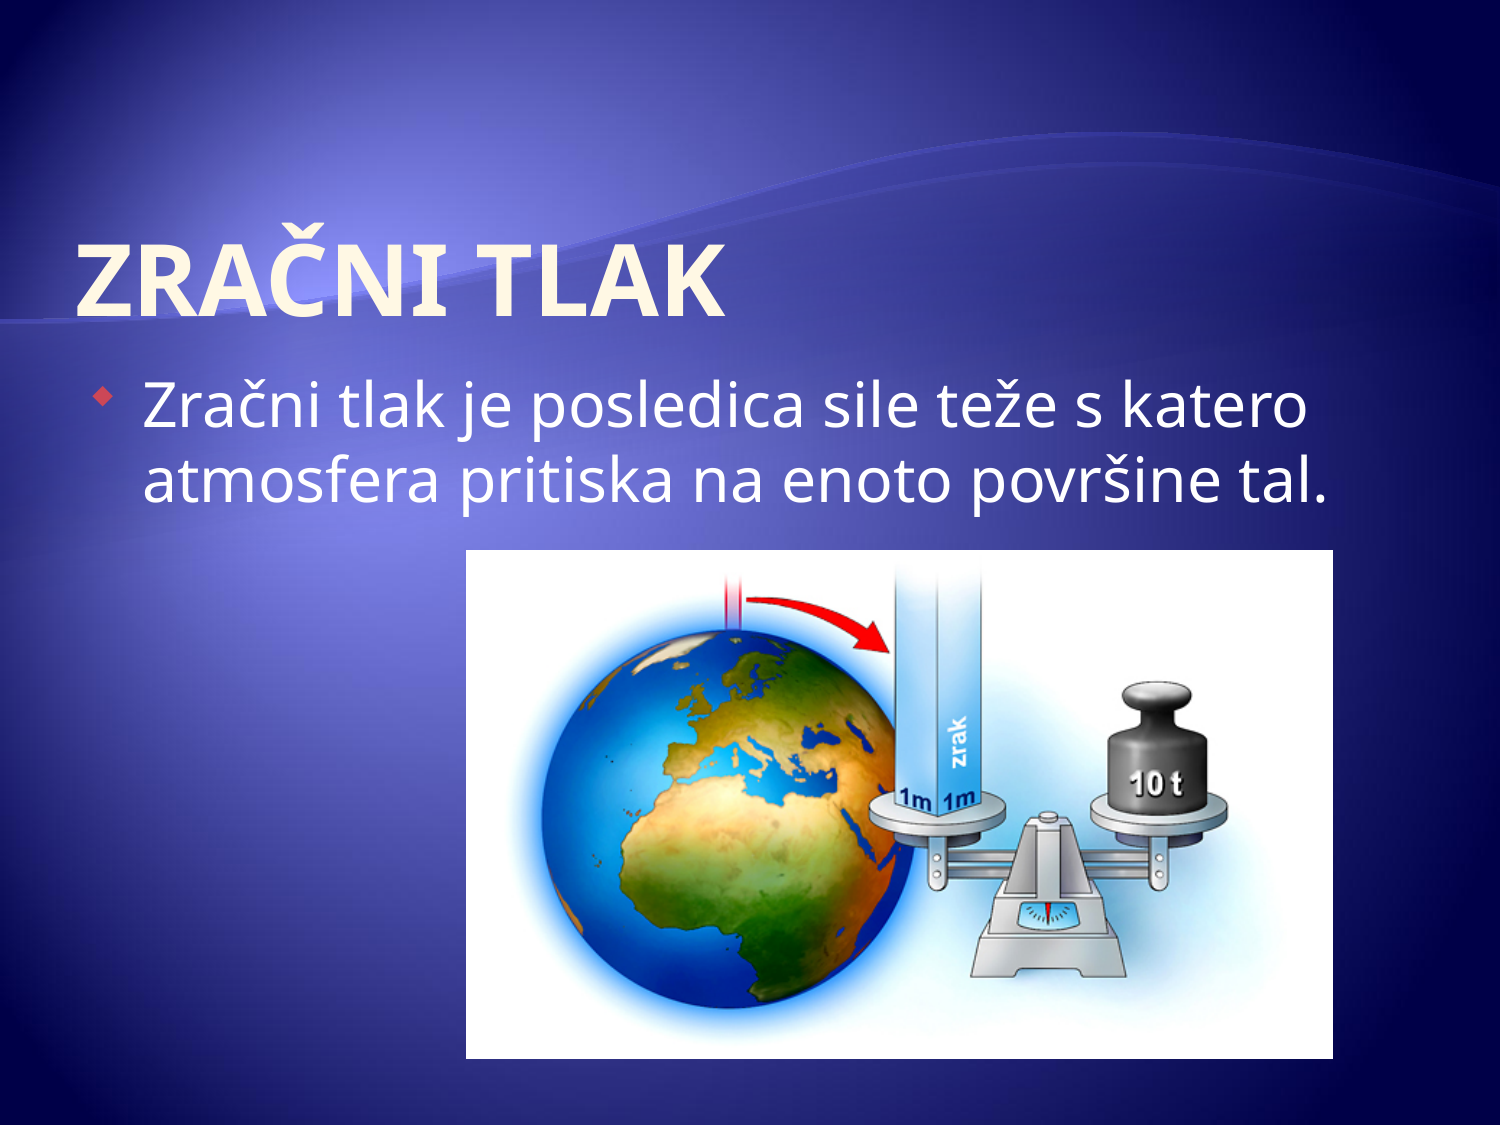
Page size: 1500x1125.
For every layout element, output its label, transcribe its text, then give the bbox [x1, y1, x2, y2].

picture [0, 0, 1500, 1125]
title ZRAČNI TLAK [75, 87, 1425, 338]
list Zračni tlak je posledica sile teže s katero atmosfera pritiska na enoto površine tal. [75, 357, 1425, 1033]
